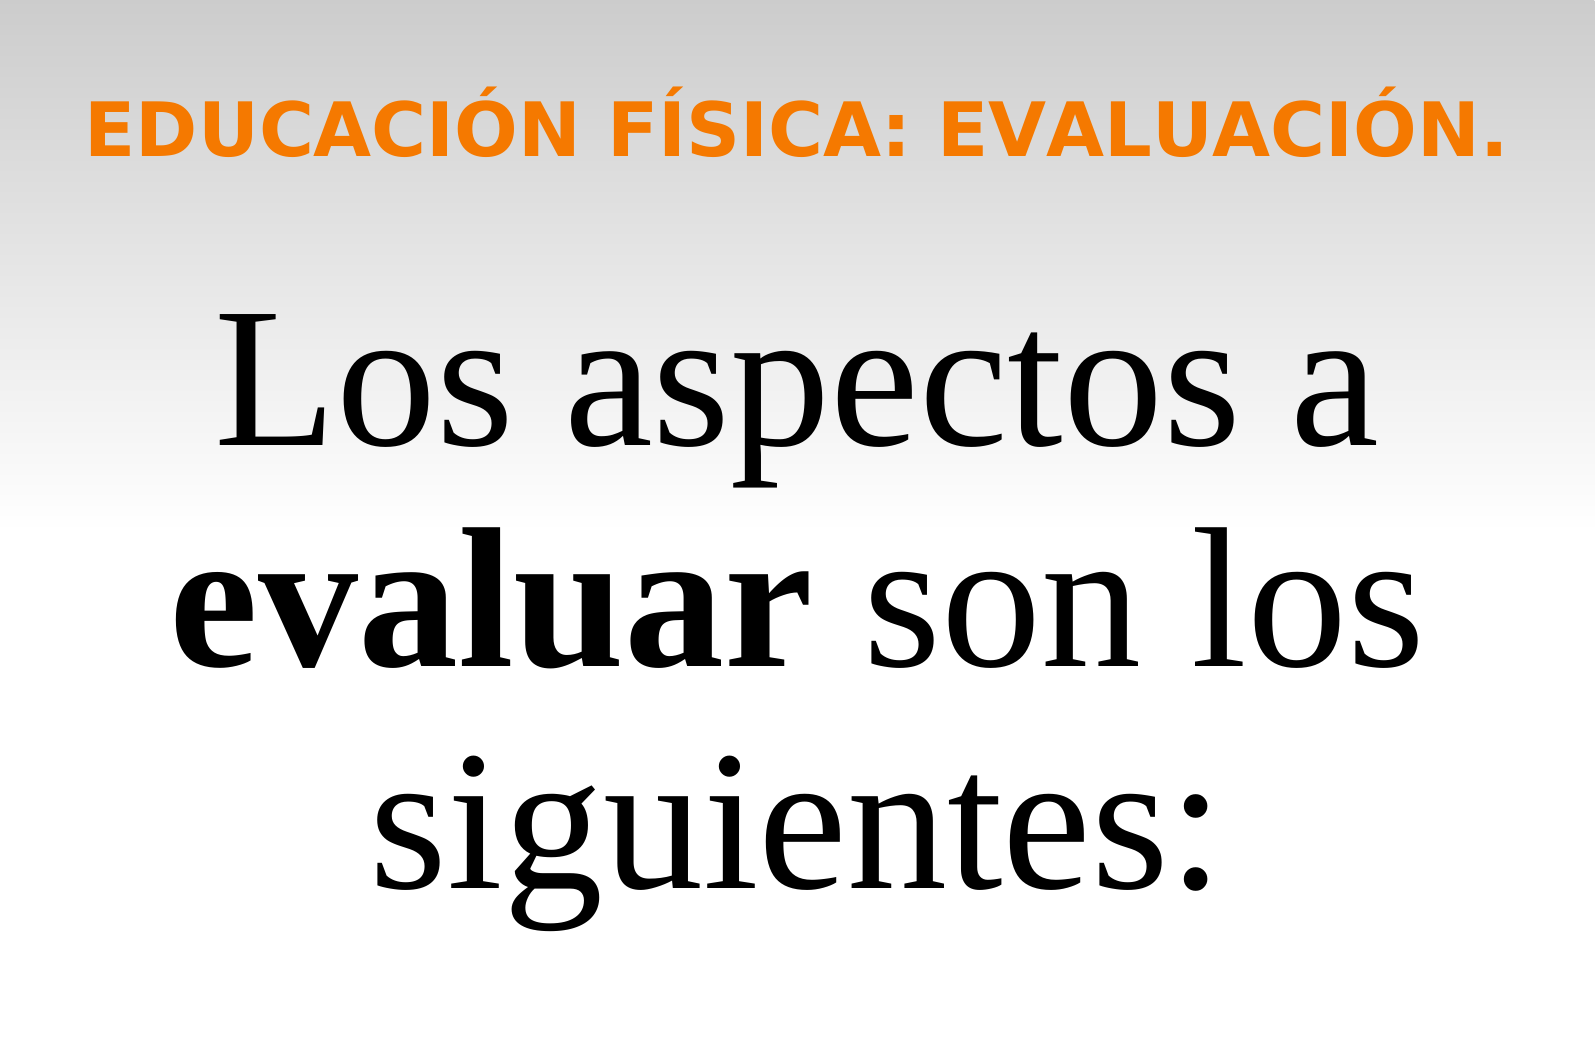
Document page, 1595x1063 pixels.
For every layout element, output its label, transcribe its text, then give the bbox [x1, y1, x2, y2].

subtitle Los aspectos a evaluar son los siguientes: [79, 248, 1515, 951]
title EDUCACIÓN FÍSICA: EVALUACIÓN. [79, 42, 1515, 220]
